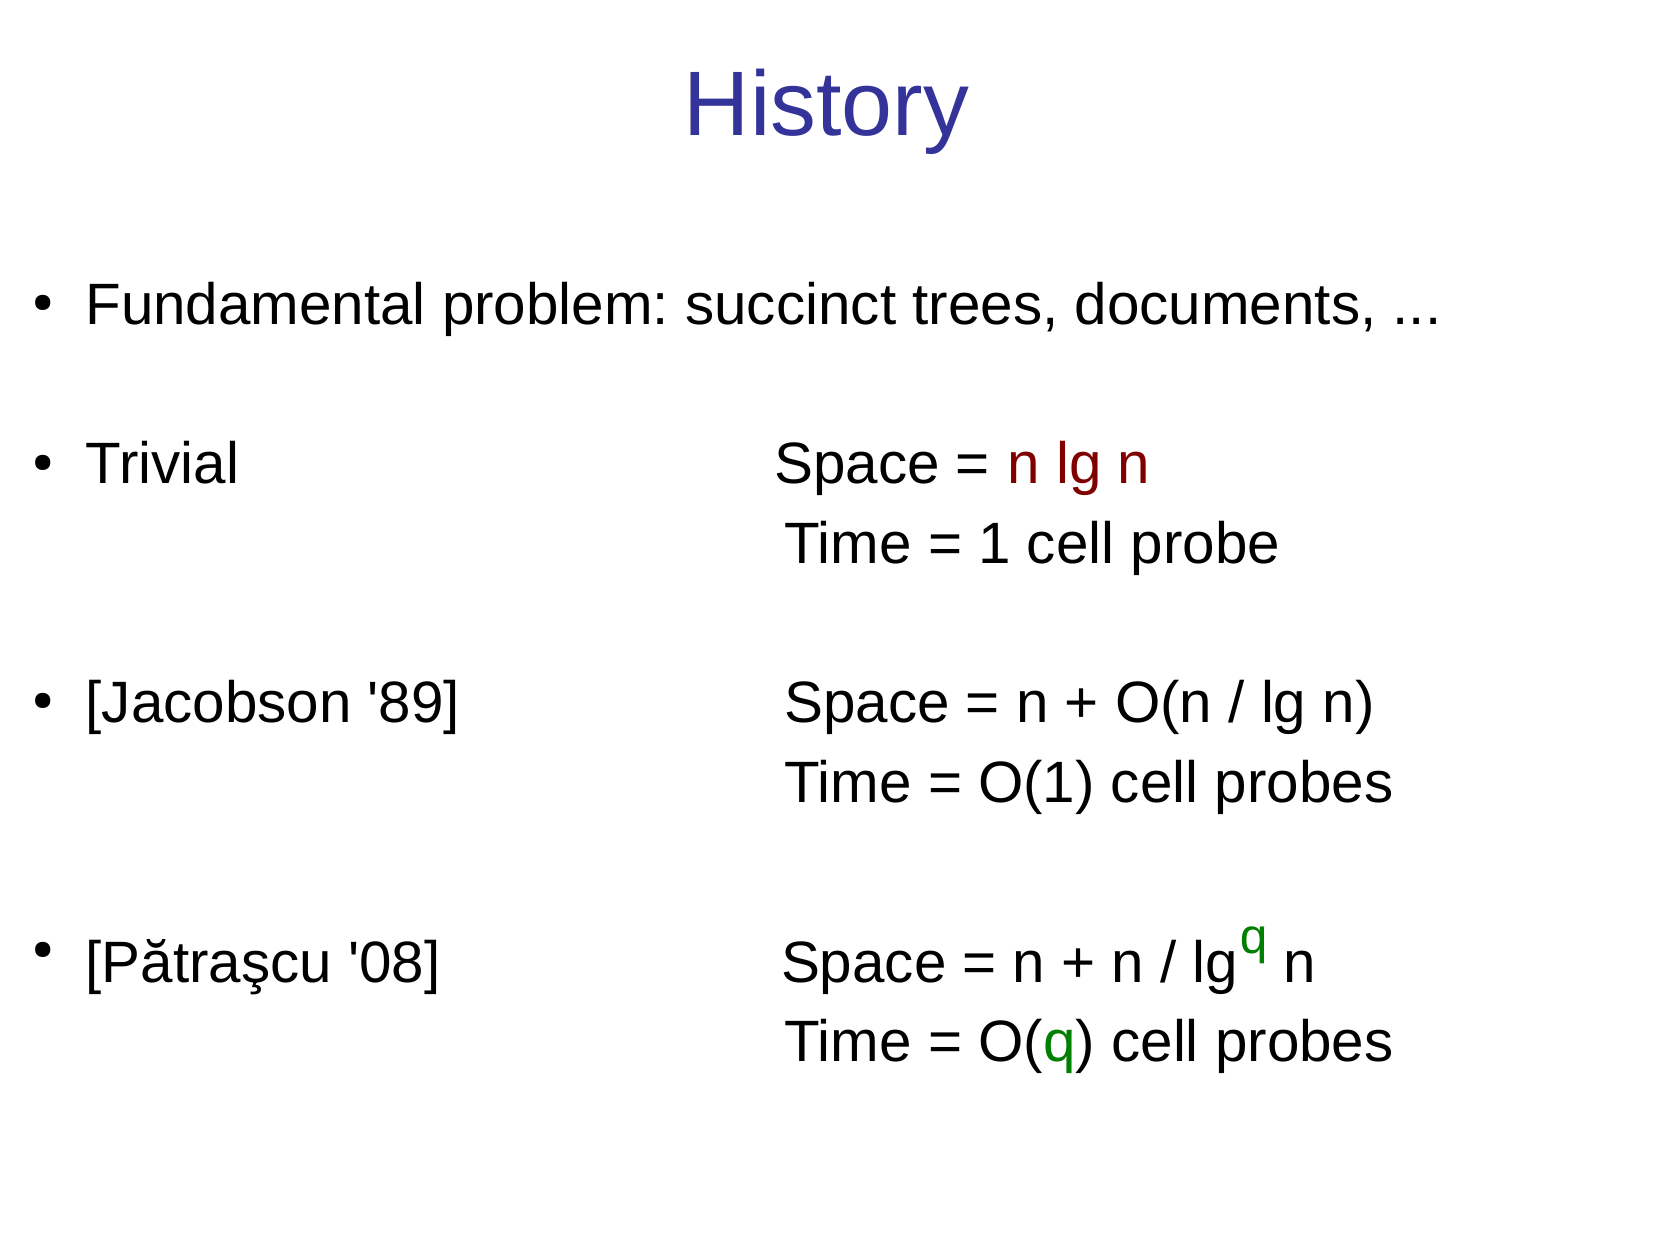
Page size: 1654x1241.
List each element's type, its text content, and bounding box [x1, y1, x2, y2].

list Fundamental problem: succinct trees, documents, ... Trivial Space = n lg n Time = 1 cell probe [Jacobson '89] Space = n + O(n / lg n) Time = O(1) cell probes [Pătraşcu '08] Space = n + n / lgq n Time = O(q) cell probes [0, 184, 1654, 1238]
title History [124, 0, 1530, 207]
